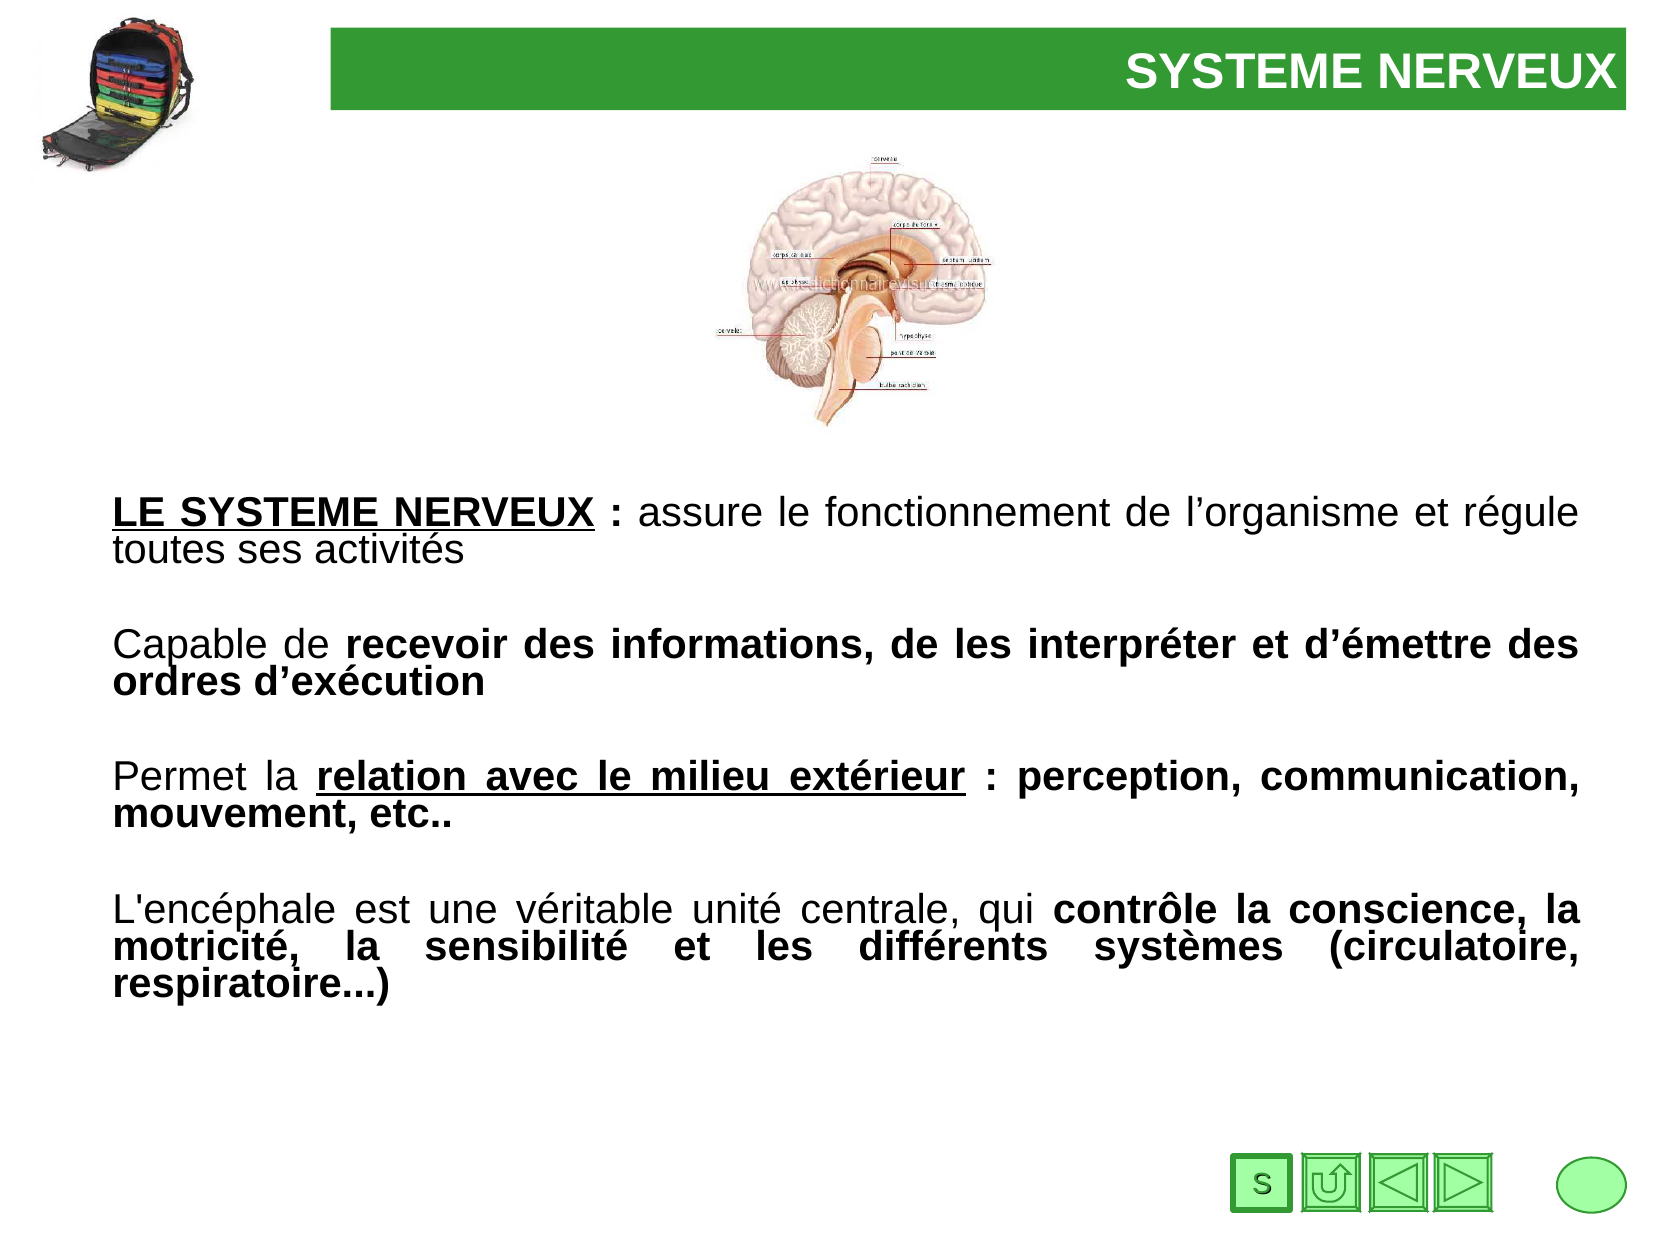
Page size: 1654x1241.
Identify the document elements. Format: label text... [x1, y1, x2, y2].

text_box LE SYSTEME NERVEUX : assure le fonctionnement de l’organisme et régule toutes ses activités Capable de recevoir des informations, de les interpréter et d’émettre des ordres d’exécution Permet la relation avec le milieu extérieur : perception, communication, mouvement, etc.. L'encéphale est une véritable unité centrale, qui contrôle la conscience, la motricité, la sensibilité et les différents systèmes (circulatoire, respiratoire...) [97, 423, 1595, 1140]
text_box [1556, 1157, 1626, 1213]
picture [29, 5, 201, 183]
picture [650, 130, 1081, 456]
title SYSTEME NERVEUX [331, 35, 1619, 107]
